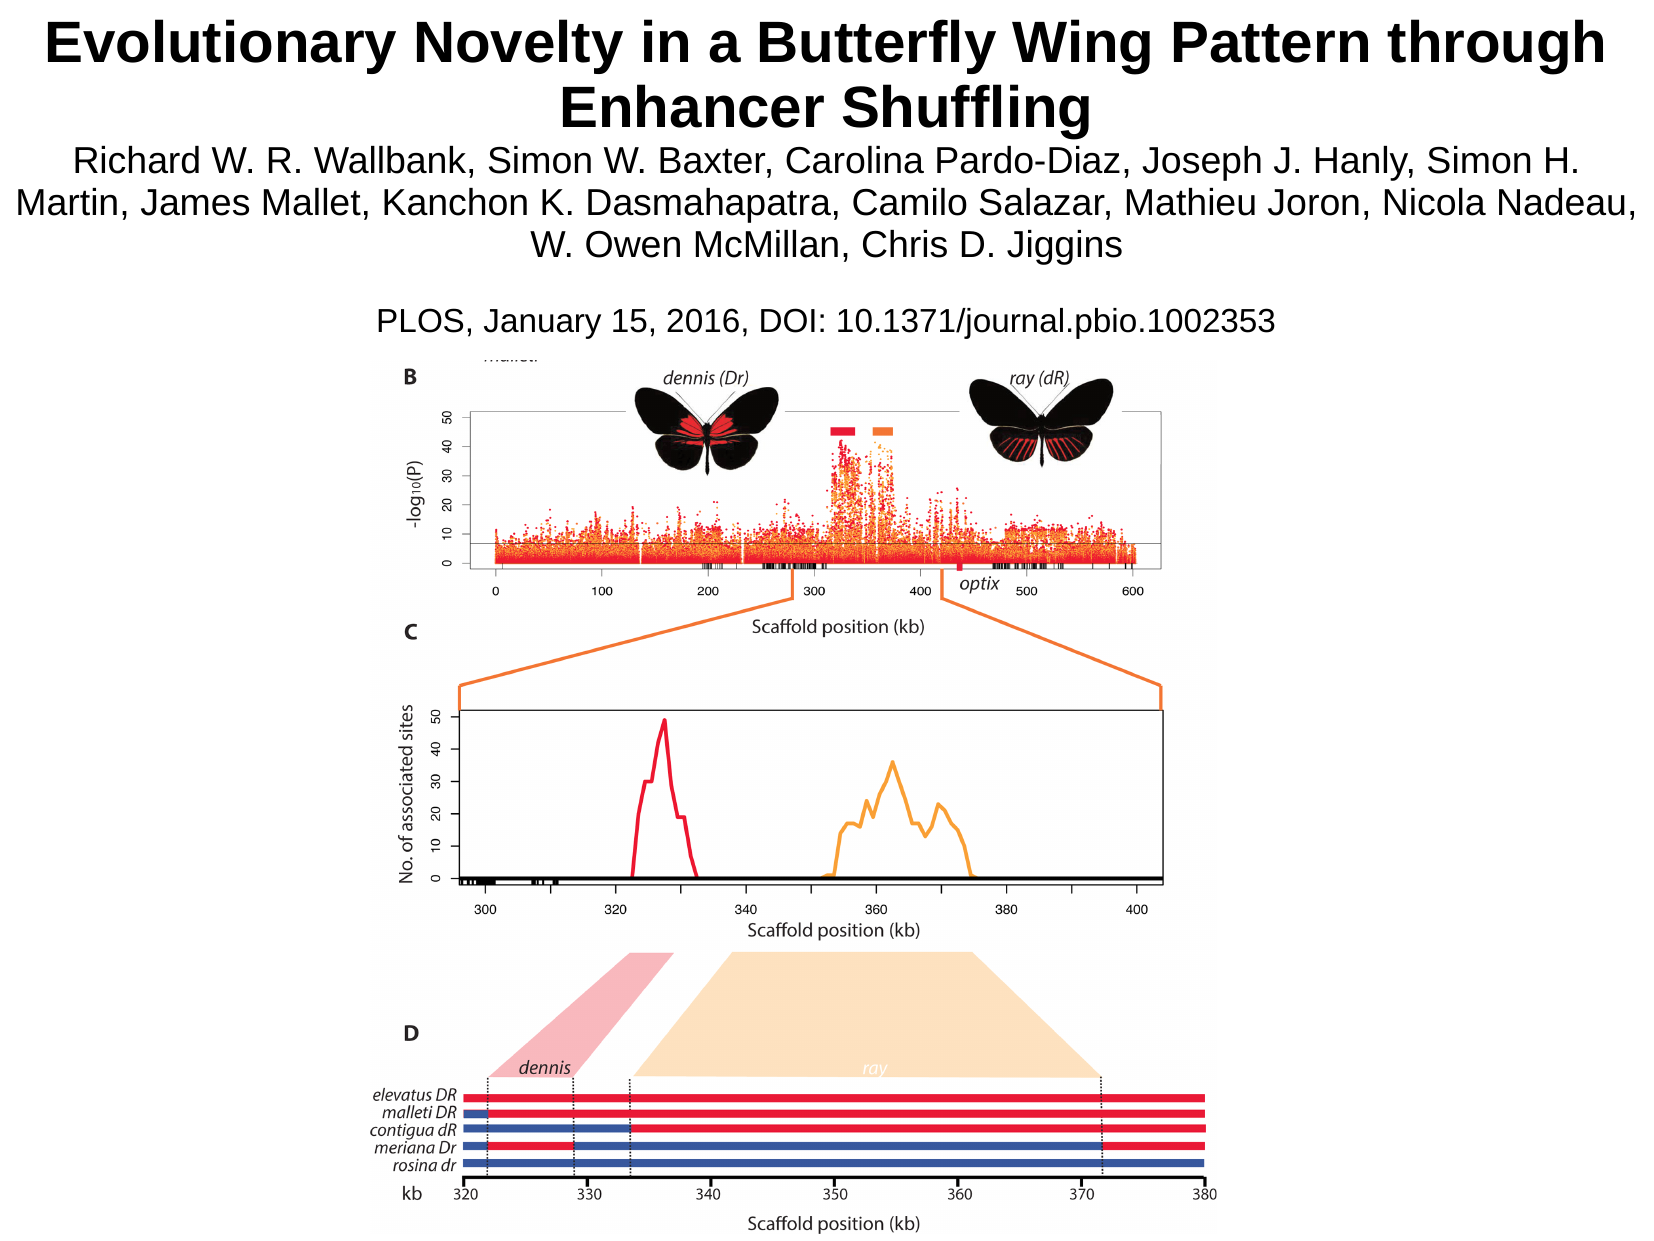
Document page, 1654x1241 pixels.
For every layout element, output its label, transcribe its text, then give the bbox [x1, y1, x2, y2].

picture [370, 360, 1217, 1234]
title Evolutionary Novelty in a Butterfly Wing Pattern through Enhancer Shuffling Richard W. R. Wallbank, Simon W. Baxter, Carolina Pardo-Diaz, Joseph J. Hanly, Simon H. Martin, James Mallet, Kanchon K. Dasmahapatra, Camilo Salazar, Mathieu Joron, Nicola Nadeau, W. Owen McMillan, Chris D. Jiggins PLOS, January 15, 2016, DOI: 10.1371/journal.pbio.1002353 [11, 8, 1642, 341]
